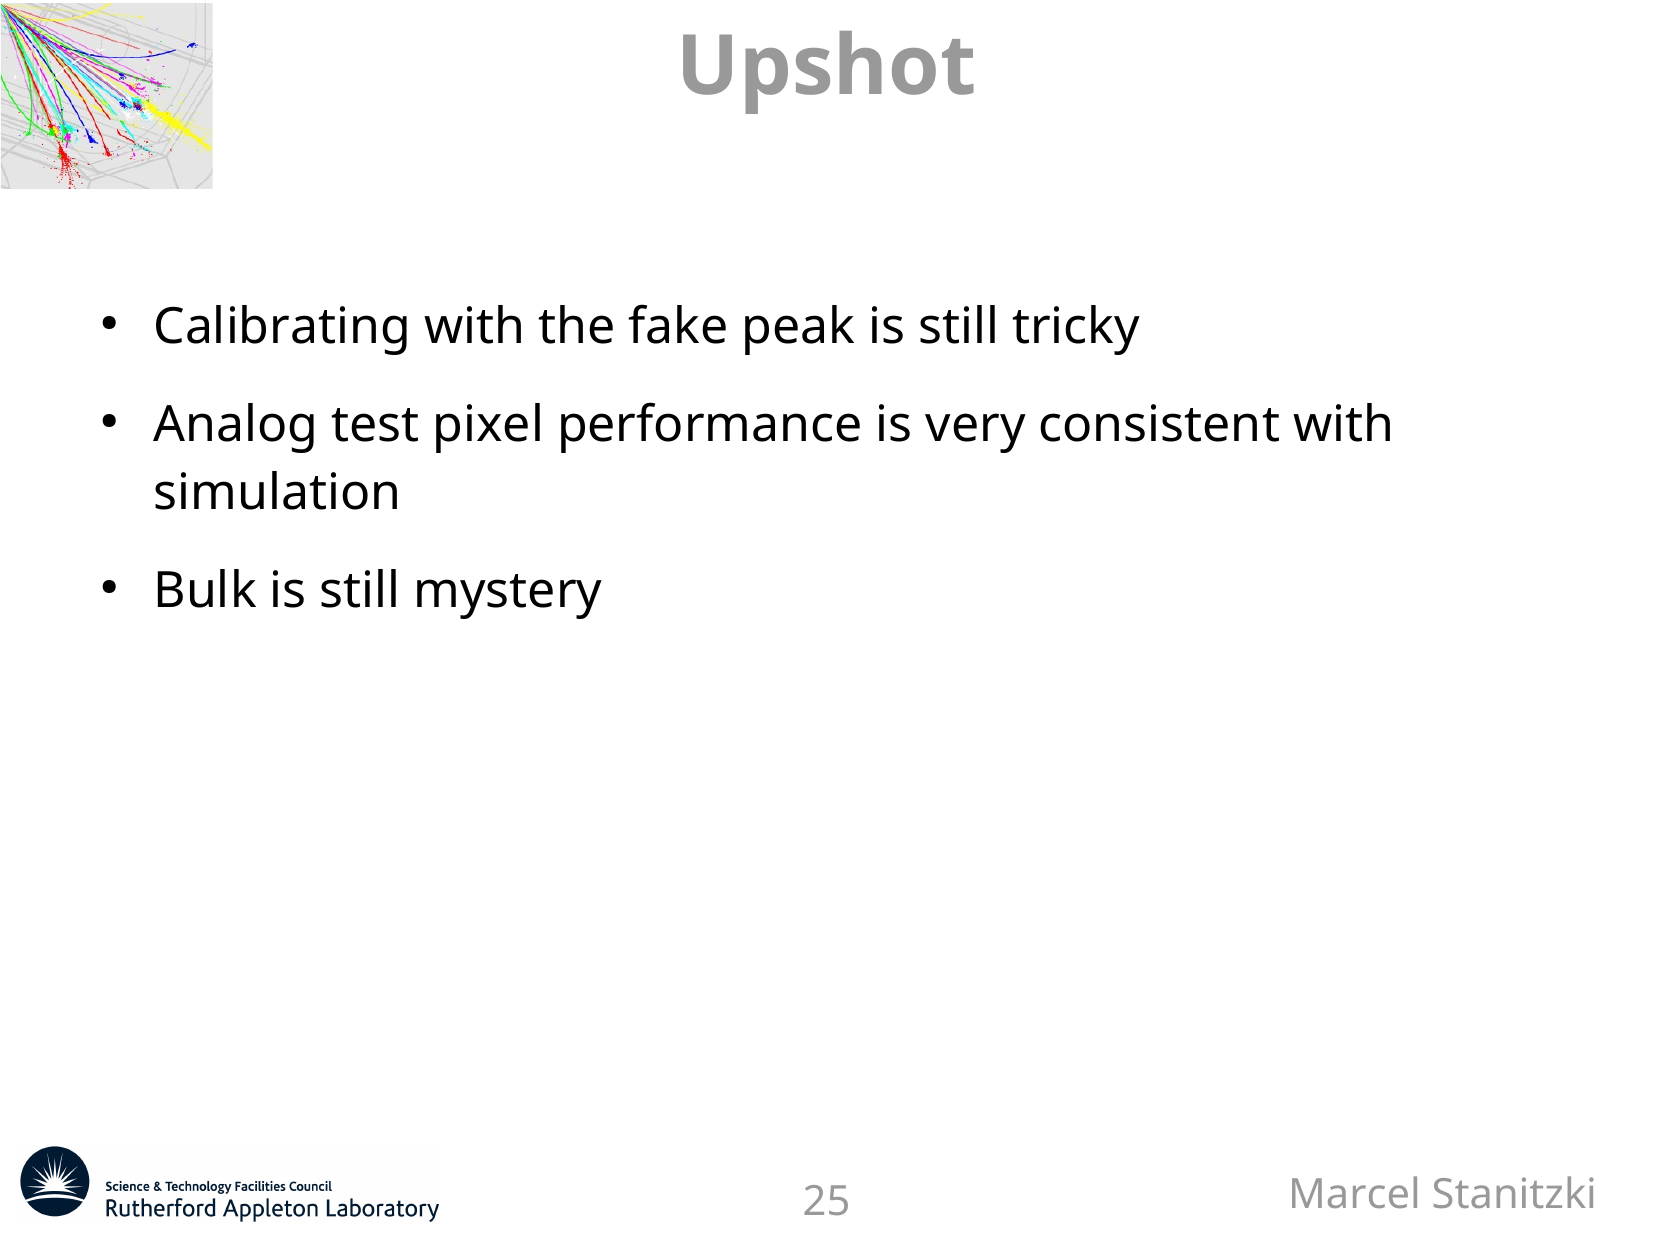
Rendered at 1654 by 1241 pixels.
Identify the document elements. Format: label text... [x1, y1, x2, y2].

list Calibrating with the fake peak is still tricky Analog test pixel performance is very consistent with simulation Bulk is still mystery [82, 290, 1571, 1094]
title Upshot [203, 5, 1451, 119]
picture [0, 3, 213, 189]
picture [19, 1145, 439, 1222]
